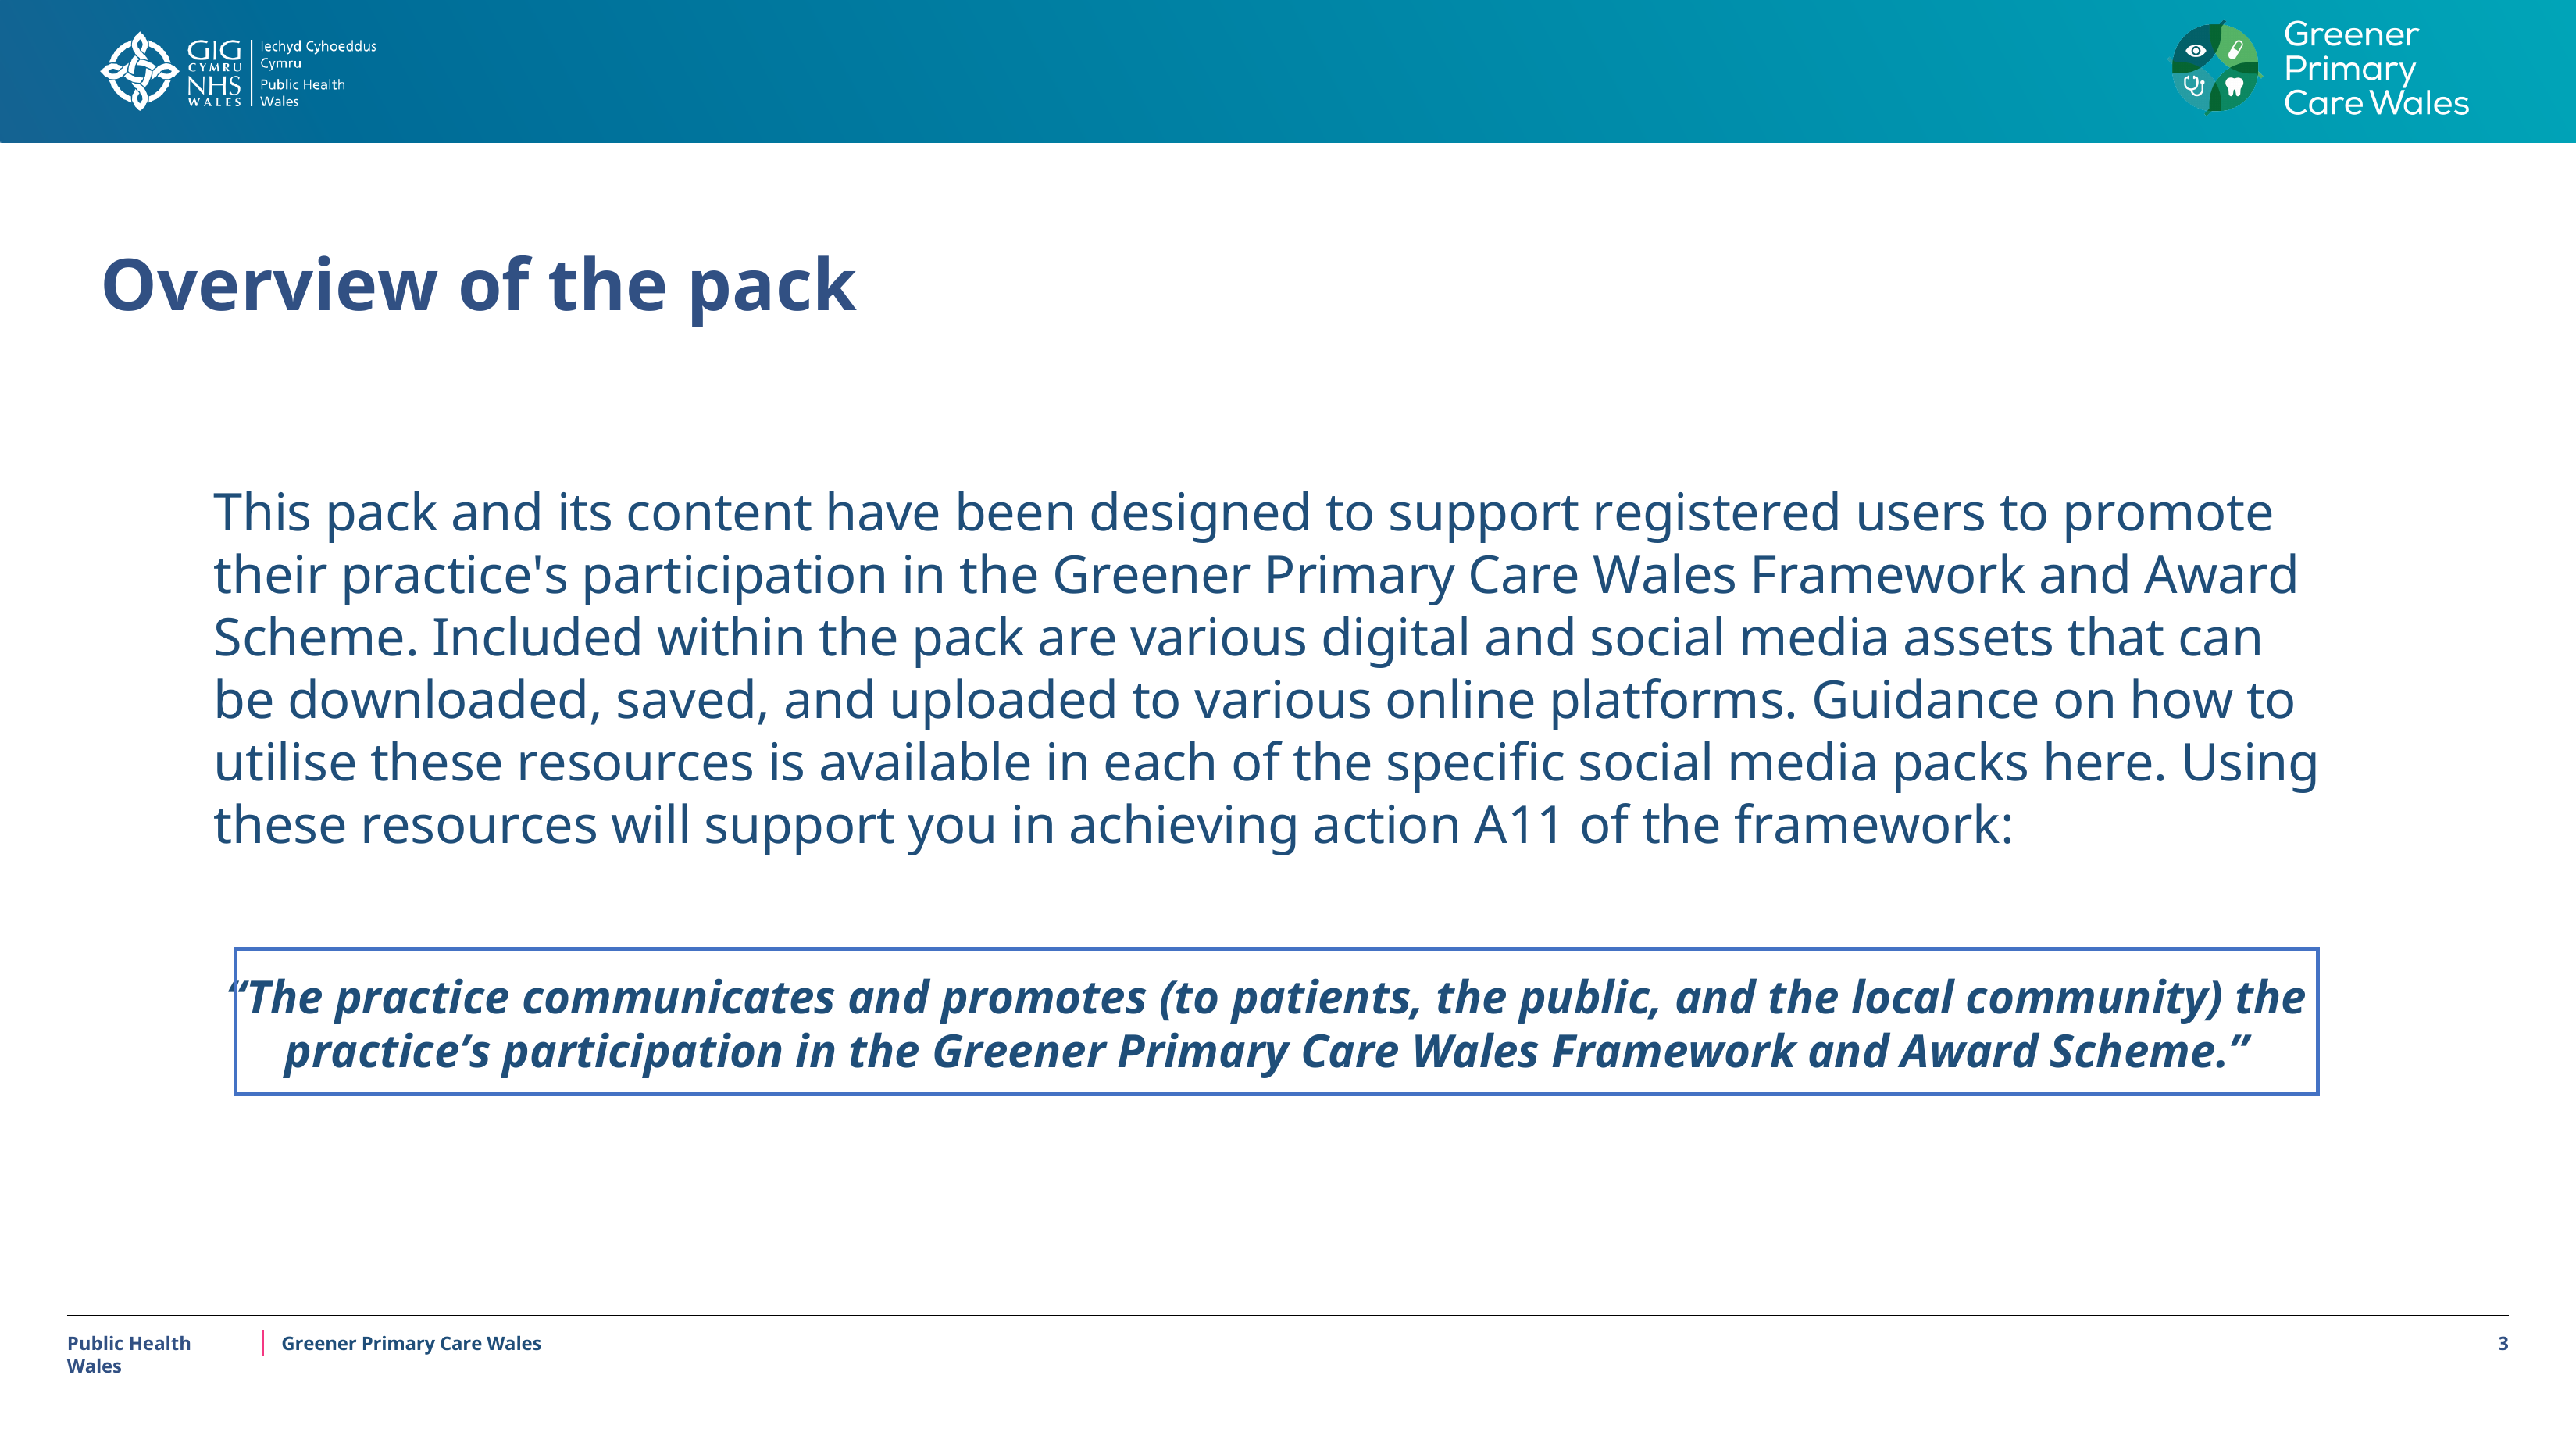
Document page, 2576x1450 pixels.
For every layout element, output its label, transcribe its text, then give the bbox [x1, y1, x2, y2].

text_box Greener Primary Care Wales [280, 1331, 556, 1378]
text_box [2493, 1331, 2516, 1356]
title Overview of the pack [98, 237, 937, 326]
picture [2143, 0, 2494, 171]
text_box [234, 948, 2318, 1095]
text_box Public Health Wales [65, 1331, 248, 1356]
list This pack and its content have been designed to support registered users to promote their practice's participation in the Greener Primary Care Wales Framework and Award Scheme. Included within the pack are various digital and social media assets that can be downloaded, saved, and uploaded to various online platforms. Guidance on how to utilise these resources is available in each of the specific social media packs here. Using these resources will support you in achieving action A11 of the framework: “The practice communicates and promotes (to patients, the public, and the local community) the practice’s participation in the Greener Primary Care Wales Framework and Award Scheme.” [210, 477, 2329, 1188]
